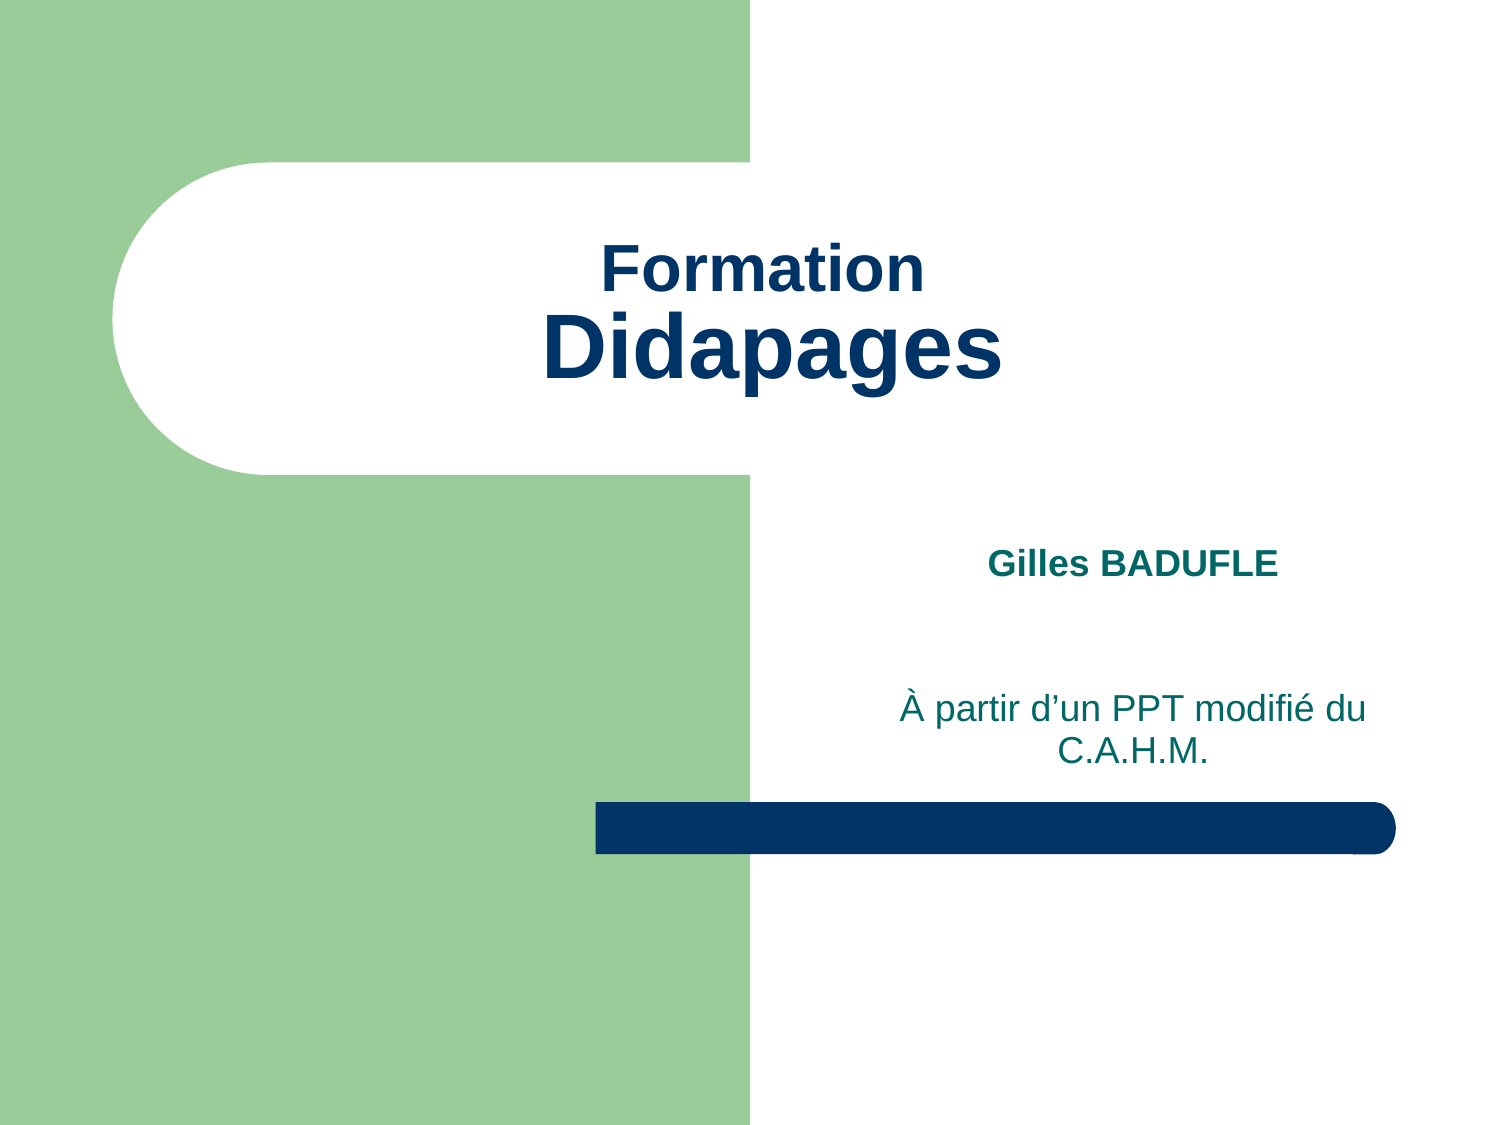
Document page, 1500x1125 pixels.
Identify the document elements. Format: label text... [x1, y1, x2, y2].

subtitle Gilles BADUFLE À partir d’un PPT modifié du C.A.H.M. [766, 480, 1426, 780]
title Formation Didapages [135, 196, 1411, 438]
